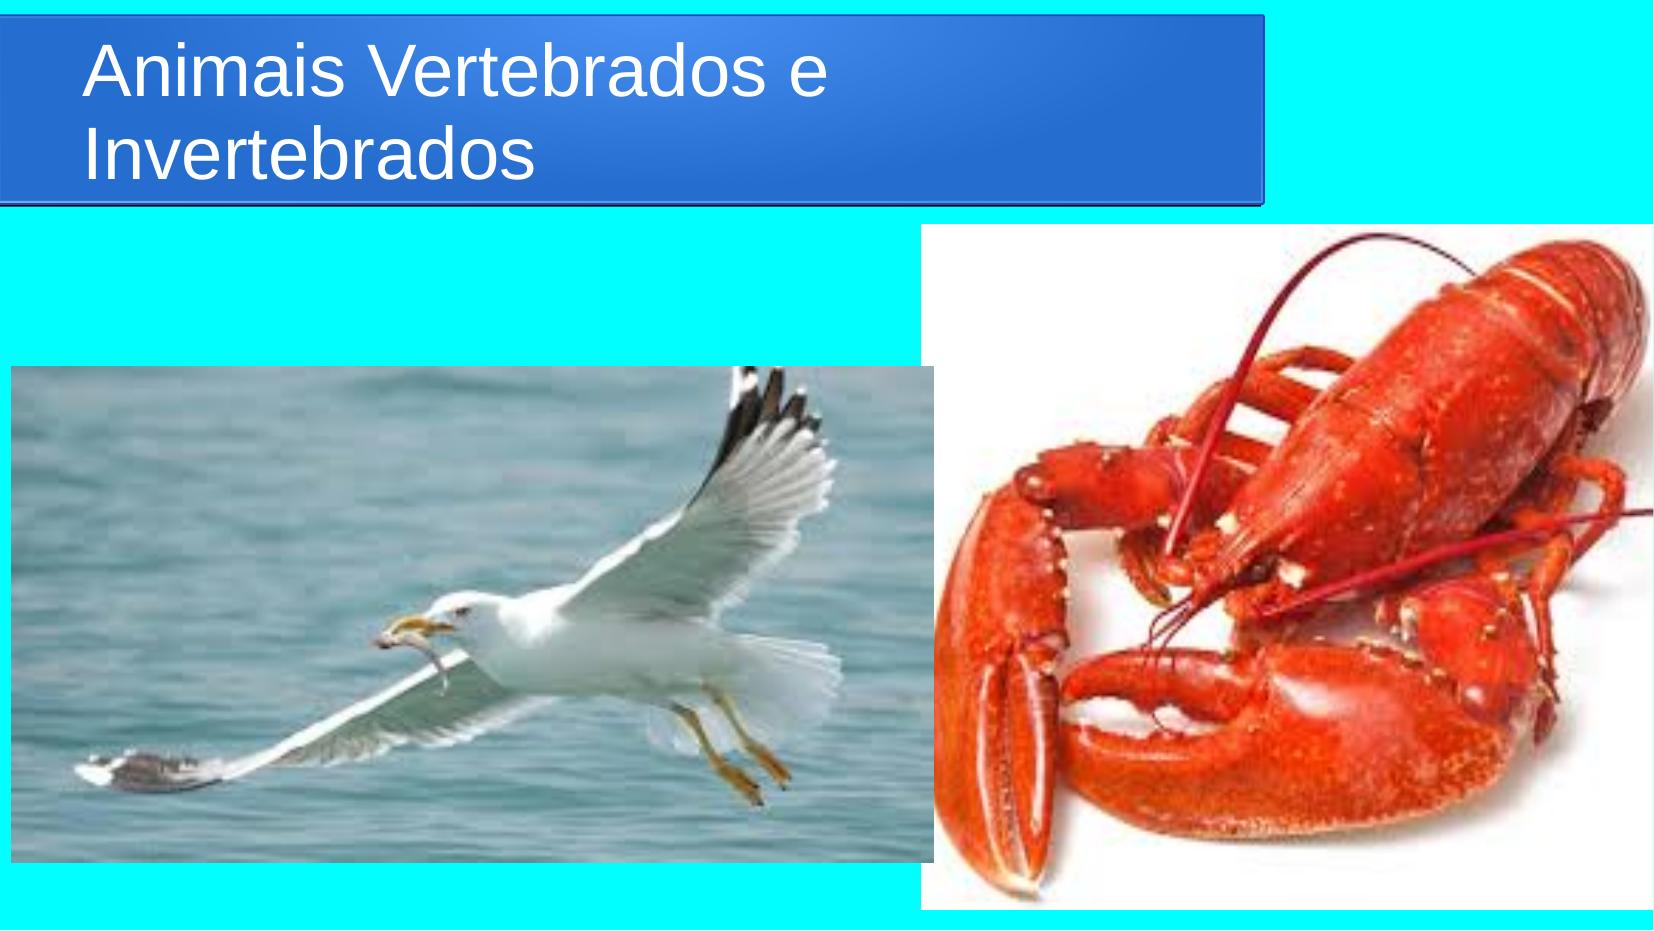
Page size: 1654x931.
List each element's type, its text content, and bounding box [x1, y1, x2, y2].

title Animais Vertebrados e Invertebrados [82, 29, 1235, 196]
picture [11, 224, 1654, 910]
